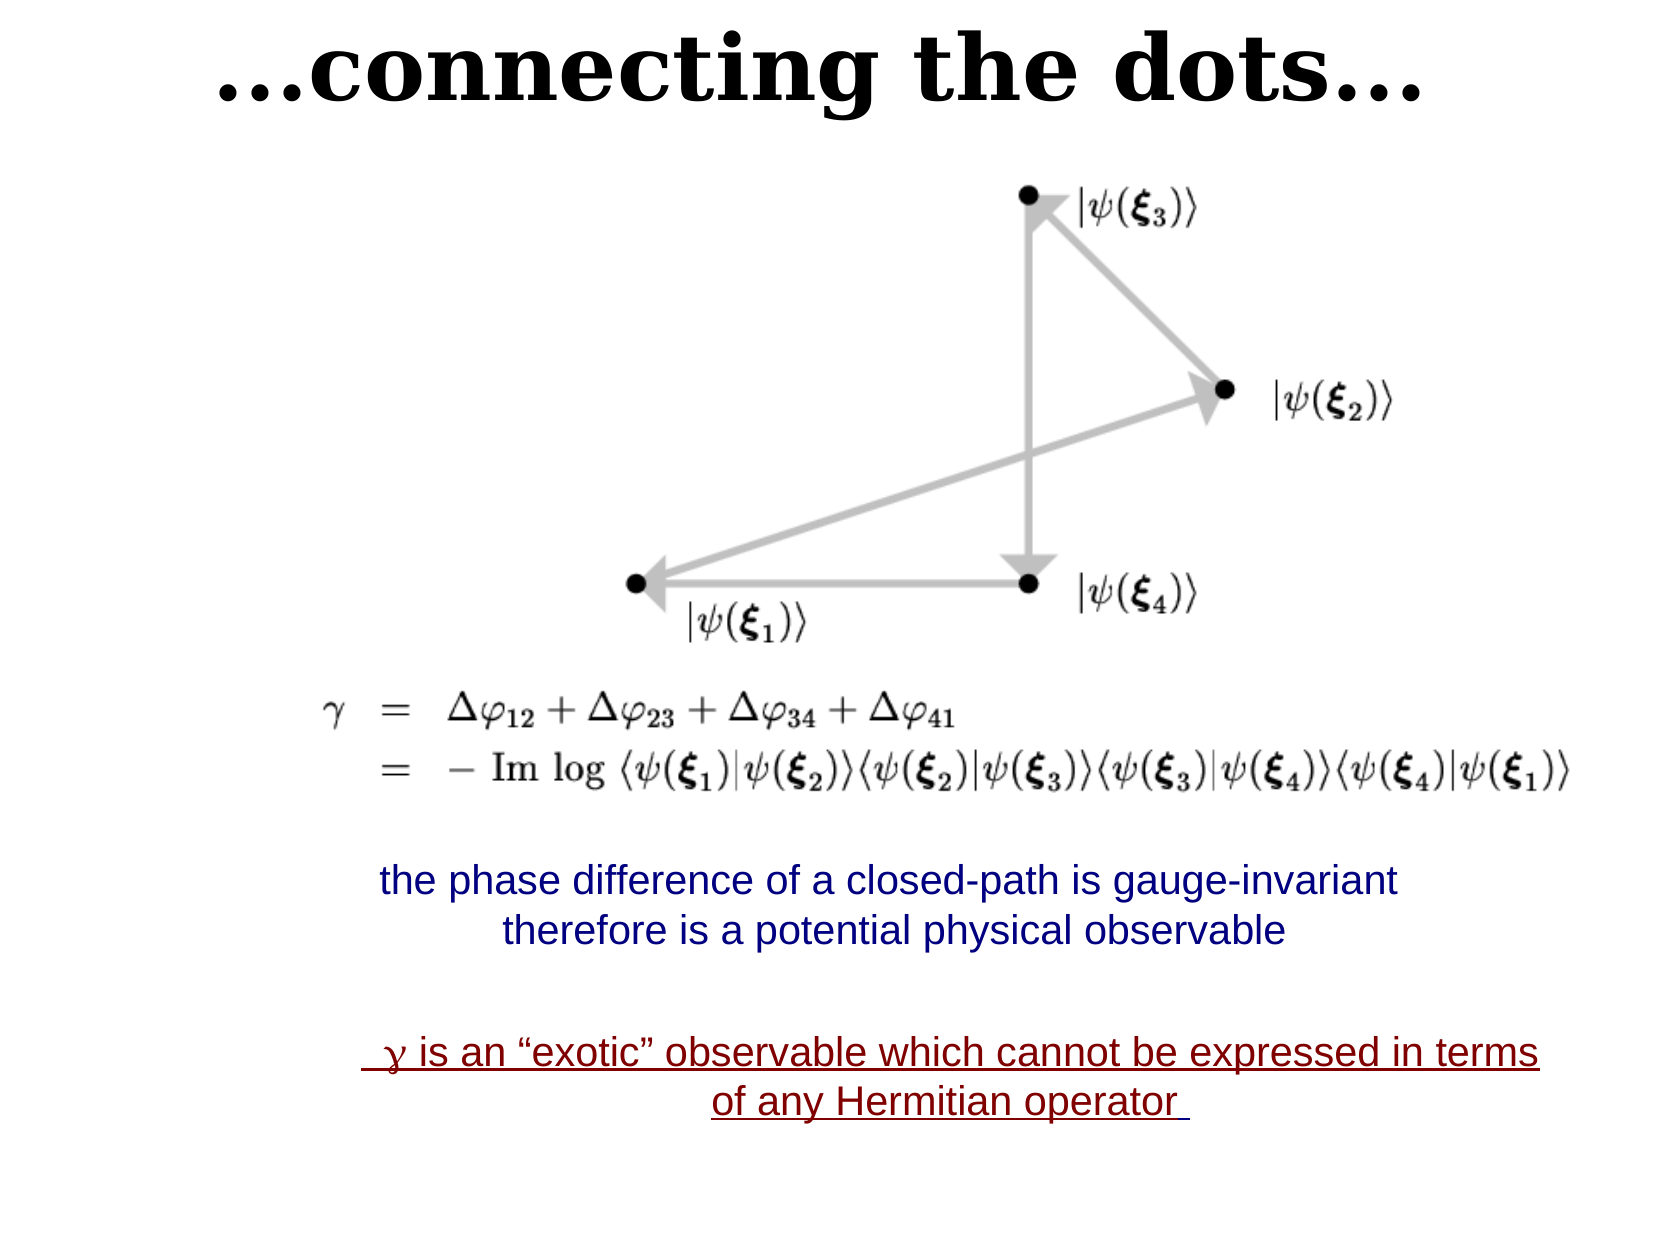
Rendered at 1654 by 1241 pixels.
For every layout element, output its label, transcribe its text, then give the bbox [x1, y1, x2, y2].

text_box g is an “exotic” observable which cannot be expressed in terms of any Hermitian operator [346, 1017, 1555, 1133]
picture [286, 136, 1573, 817]
title ...connecting the dots... [45, 0, 1597, 184]
text_box the phase difference of a closed-path is gauge-invariant therefore is a potential physical observable [364, 846, 1425, 962]
